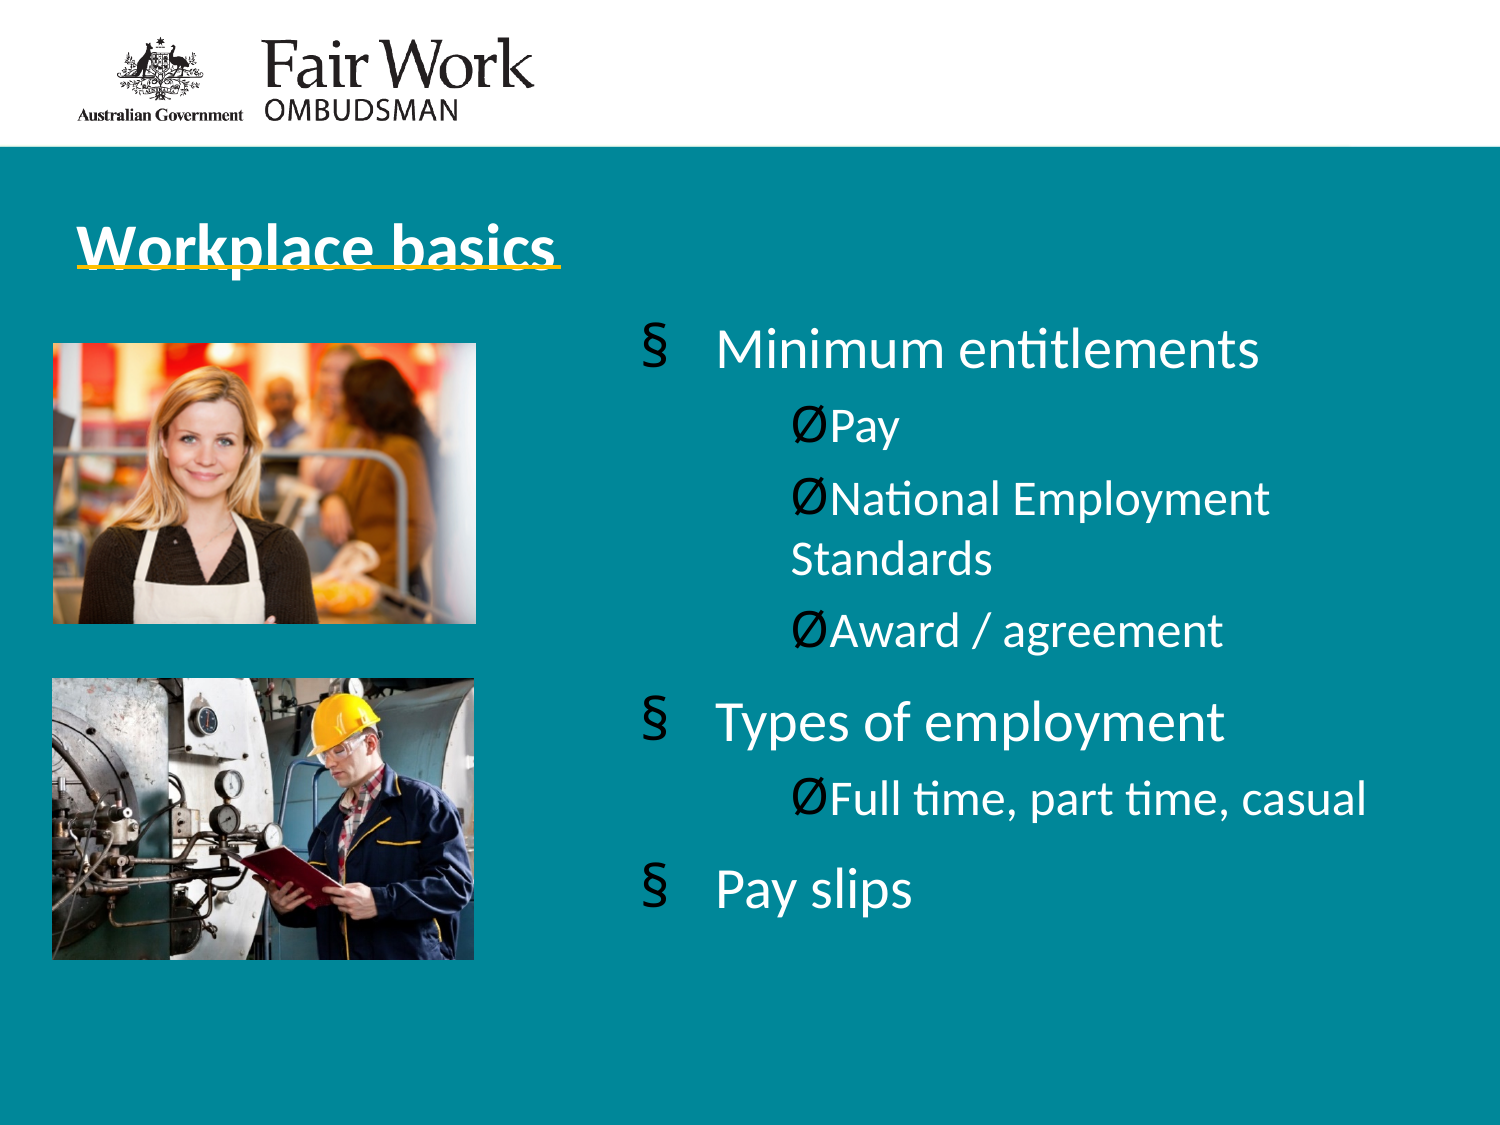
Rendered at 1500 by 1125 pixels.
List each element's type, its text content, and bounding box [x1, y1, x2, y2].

text_box [0, 149, 1500, 1125]
picture [67, 22, 544, 138]
text_box [65, 9, 511, 137]
picture [52, 678, 474, 960]
text_box Minimum entitlements Pay National Employment Standards Award / agreement Types of employment Full time, part time, casual Pay slips [490, 302, 1459, 1125]
picture [53, 343, 476, 625]
title Workplace basics [76, 196, 1477, 303]
